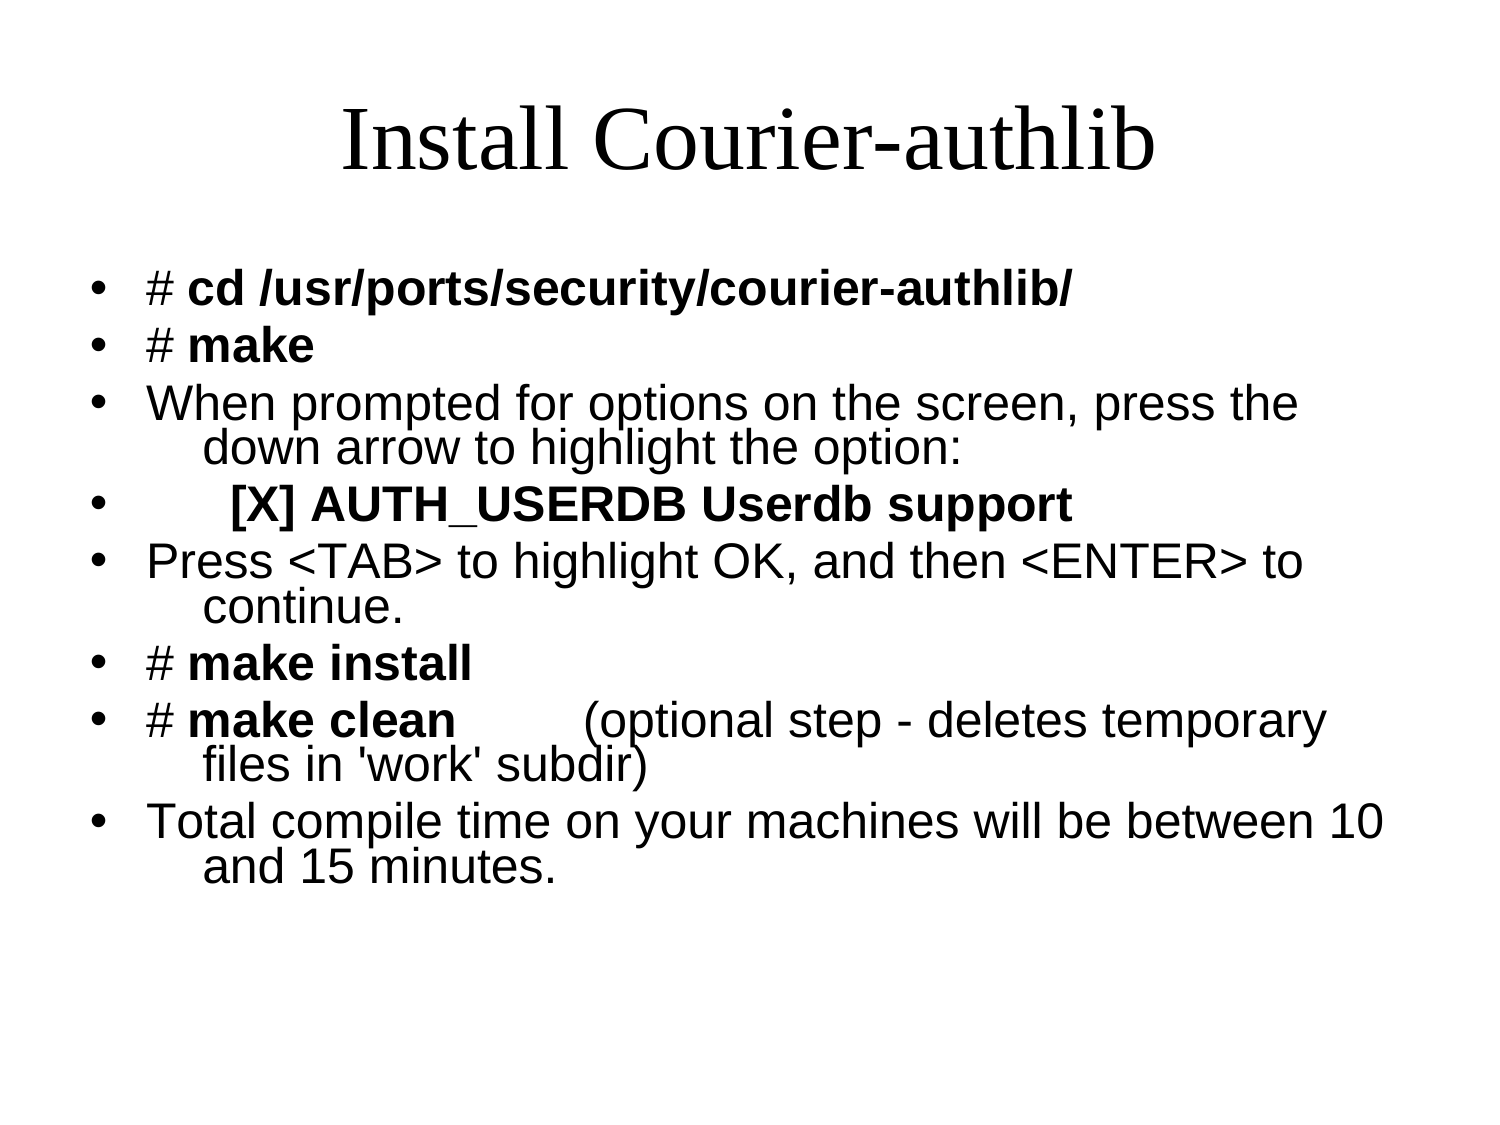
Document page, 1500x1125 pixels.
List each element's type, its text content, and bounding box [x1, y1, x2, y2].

list # cd /usr/ports/security/courier-authlib/ # make When prompted for options on the screen, press the down arrow to highlight the option: [X] AUTH_USERDB Userdb support Press <TAB> to highlight OK, and then <ENTER> to continue. # make install # make clean (optional step - deletes temporary files in 'work' subdir) Total compile time on your machines will be between 10 and 15 minutes. [75, 262, 1426, 1006]
title Install Courier-authlib [75, 45, 1426, 233]
